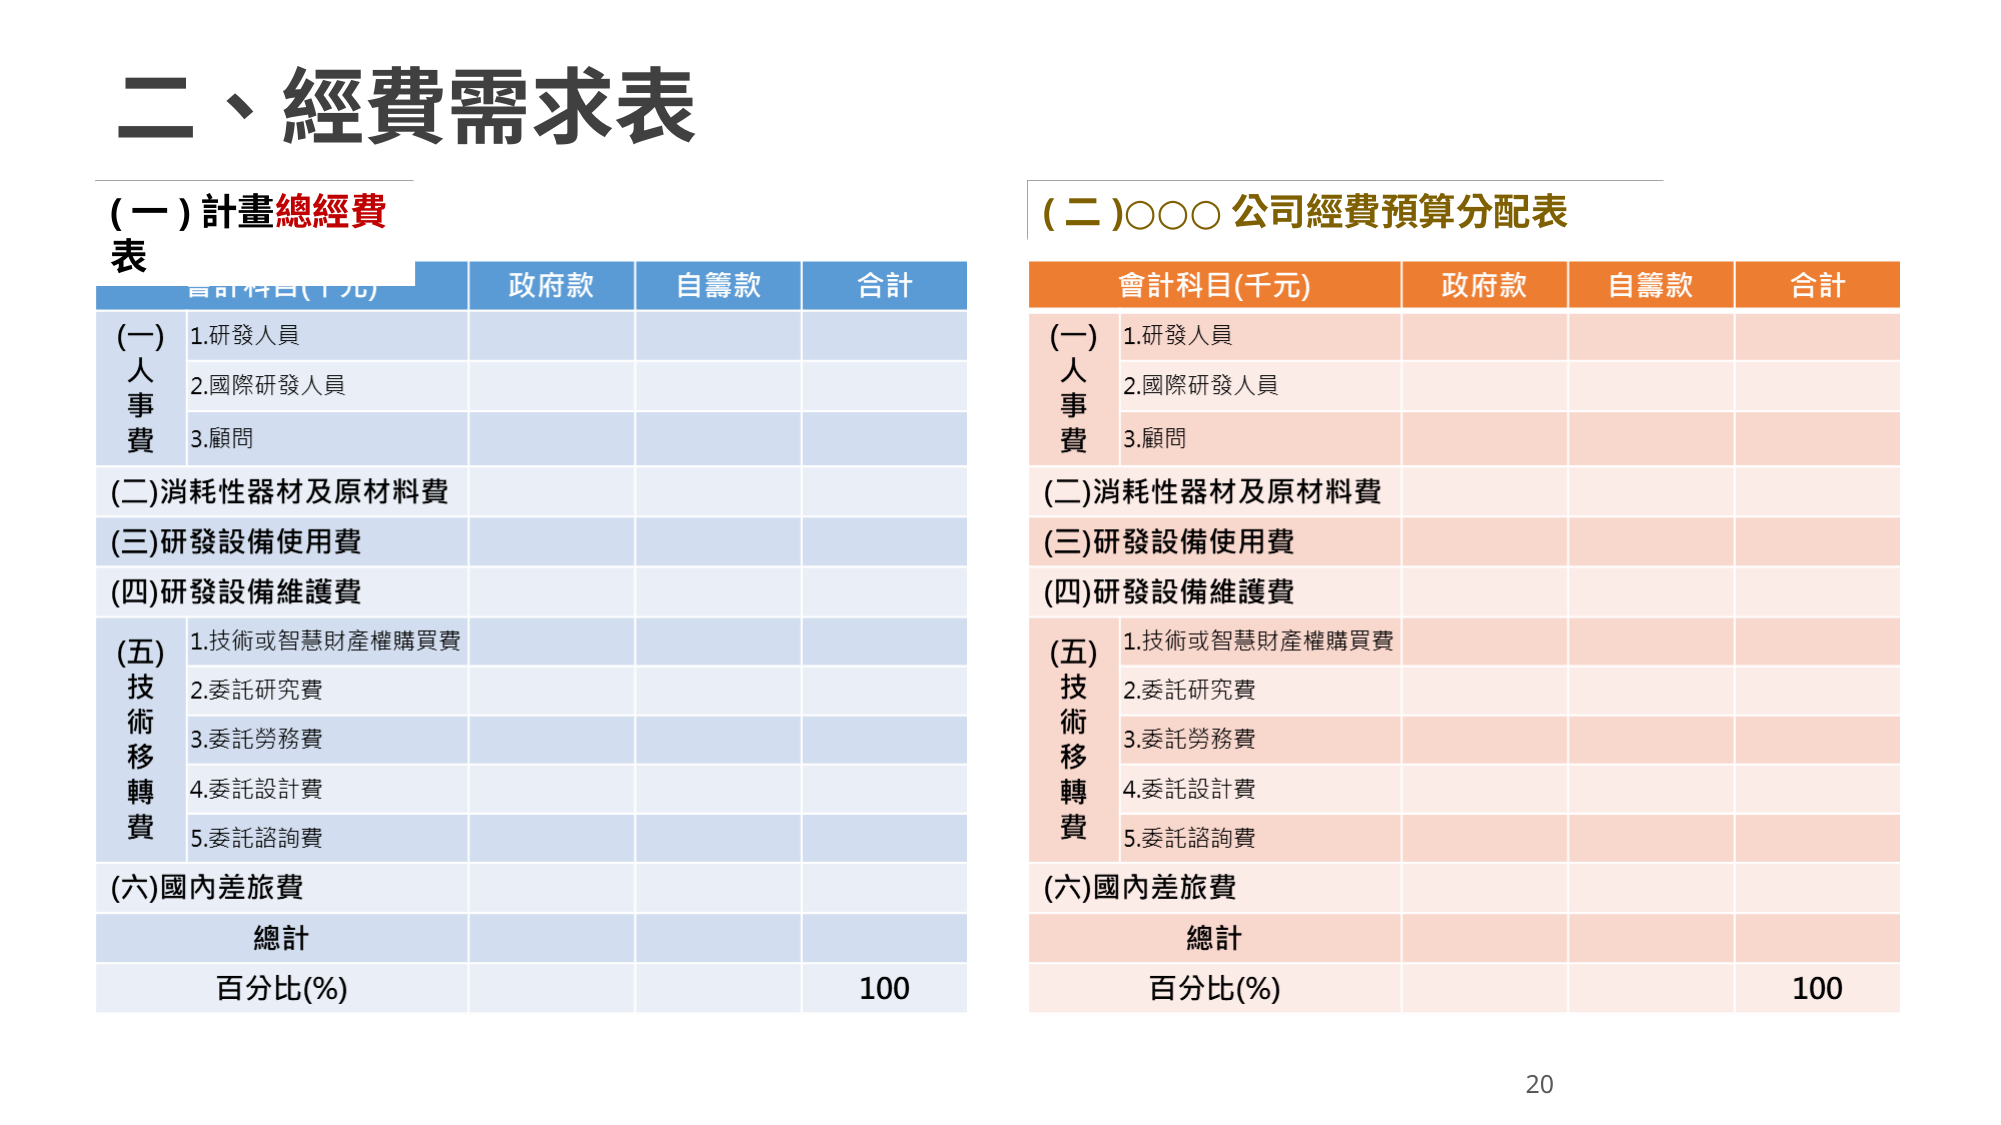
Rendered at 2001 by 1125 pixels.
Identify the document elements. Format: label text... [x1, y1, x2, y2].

text_box (一)計畫總經費表 [95, 180, 416, 286]
picture [1027, 258, 1901, 1023]
text_box <編號> [1510, 1061, 1961, 1097]
text_box (二)○○○公司經費預算分配表 [1027, 180, 1666, 242]
title 二、經費需求表 [99, 56, 1900, 166]
picture [95, 258, 969, 1023]
